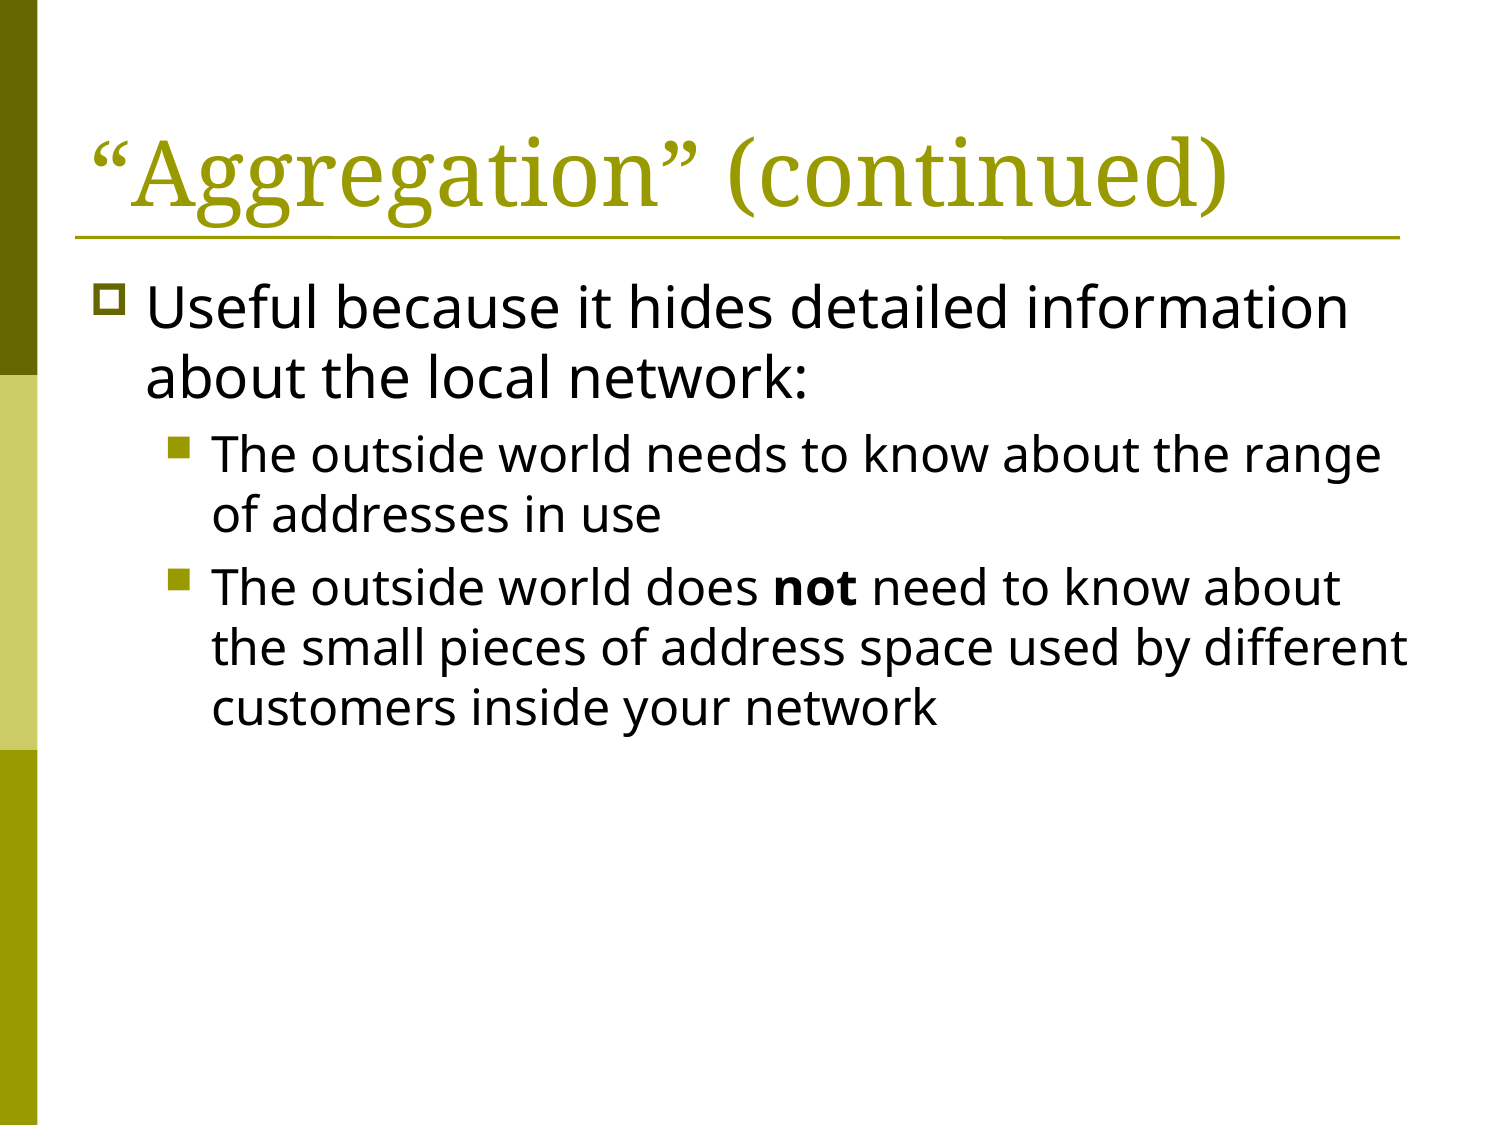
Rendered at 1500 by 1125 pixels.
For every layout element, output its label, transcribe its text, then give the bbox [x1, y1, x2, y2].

list Useful because it hides detailed information about the local network: The outside world needs to know about the range of addresses in use The outside world does not need to know about the small pieces of address space used by different customers inside your network [75, 262, 1426, 1006]
title “Aggregation” (continued) [75, 45, 1426, 233]
